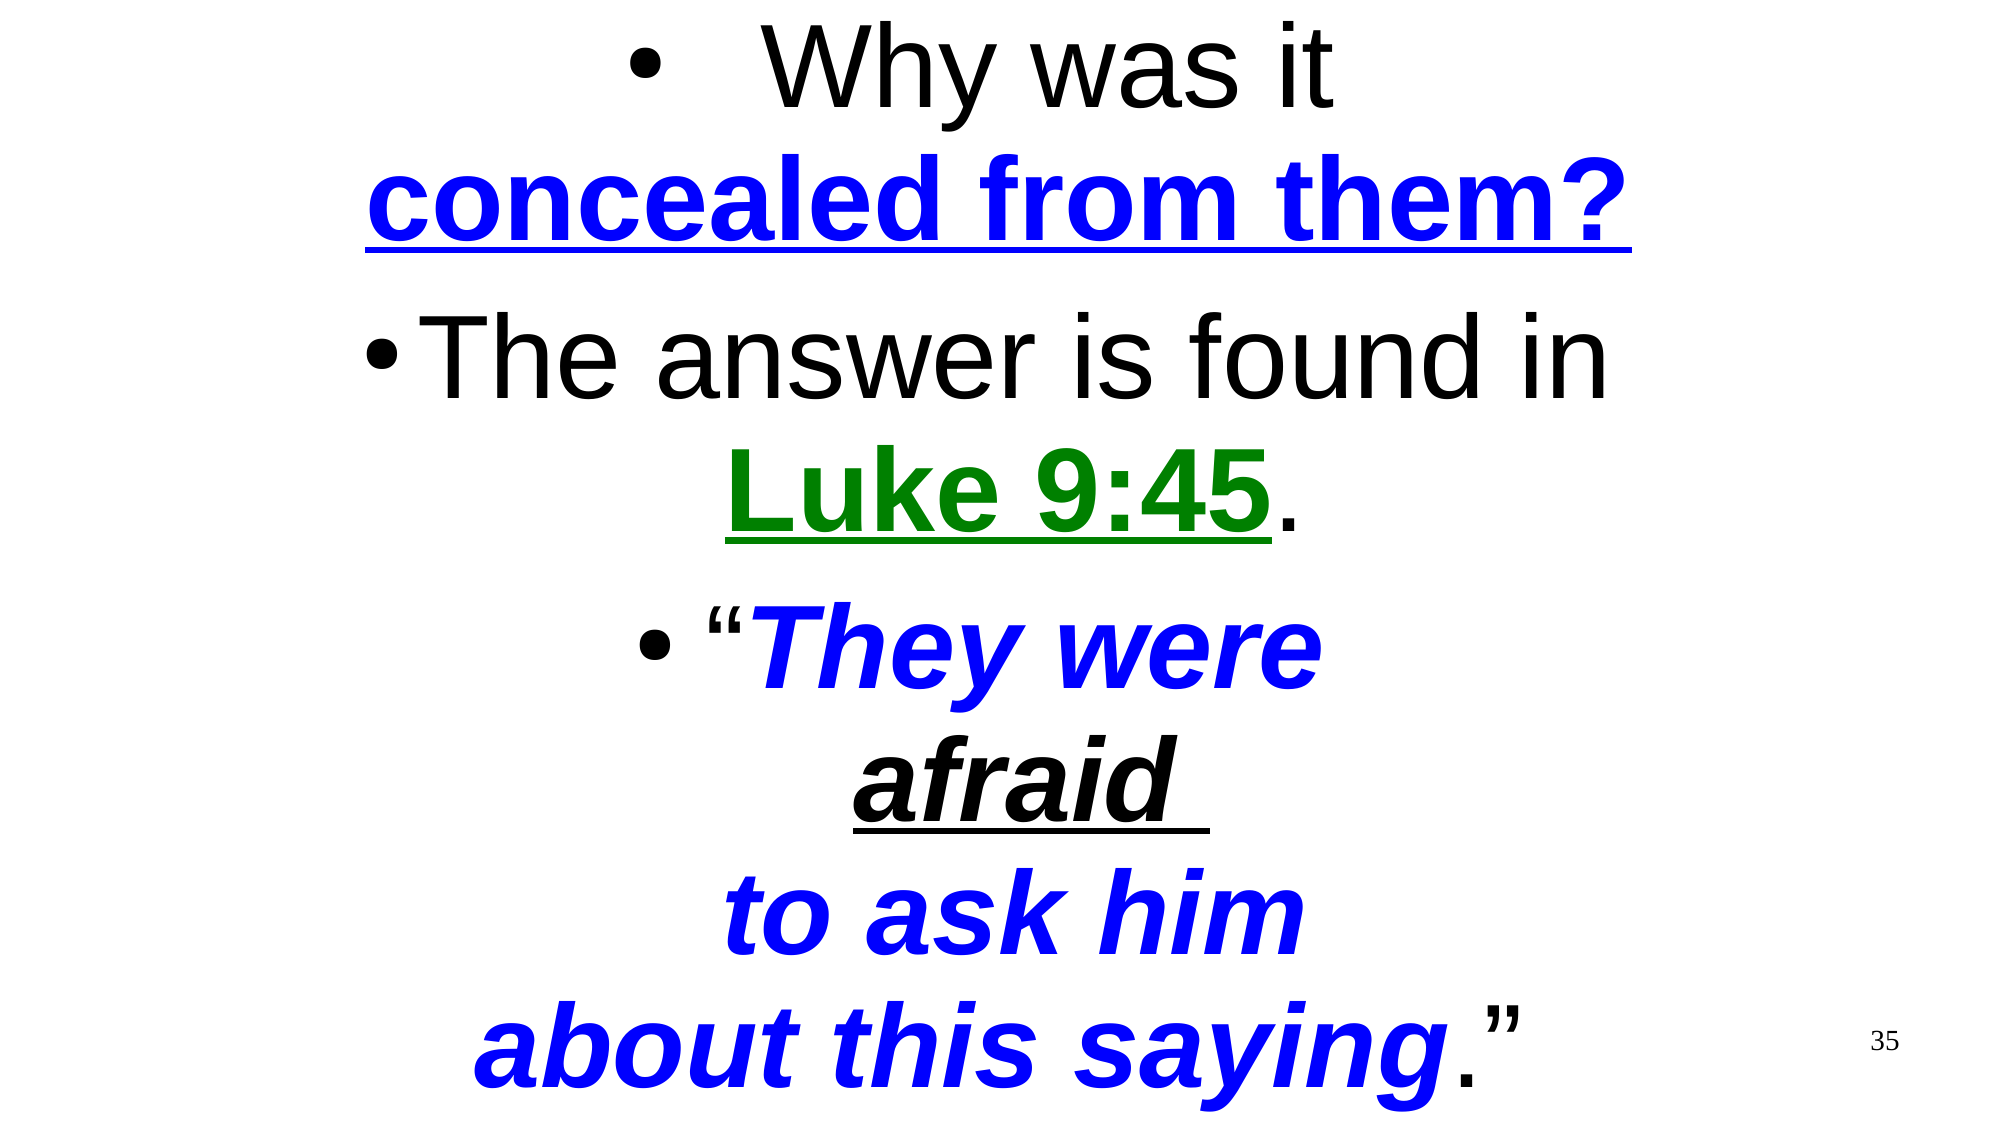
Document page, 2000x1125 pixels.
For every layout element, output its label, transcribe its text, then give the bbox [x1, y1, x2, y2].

list Why was it concealed from them? The answer is found in Luke 9:45. “They were afraid to ask him about this saying.” [0, 0, 1996, 1123]
